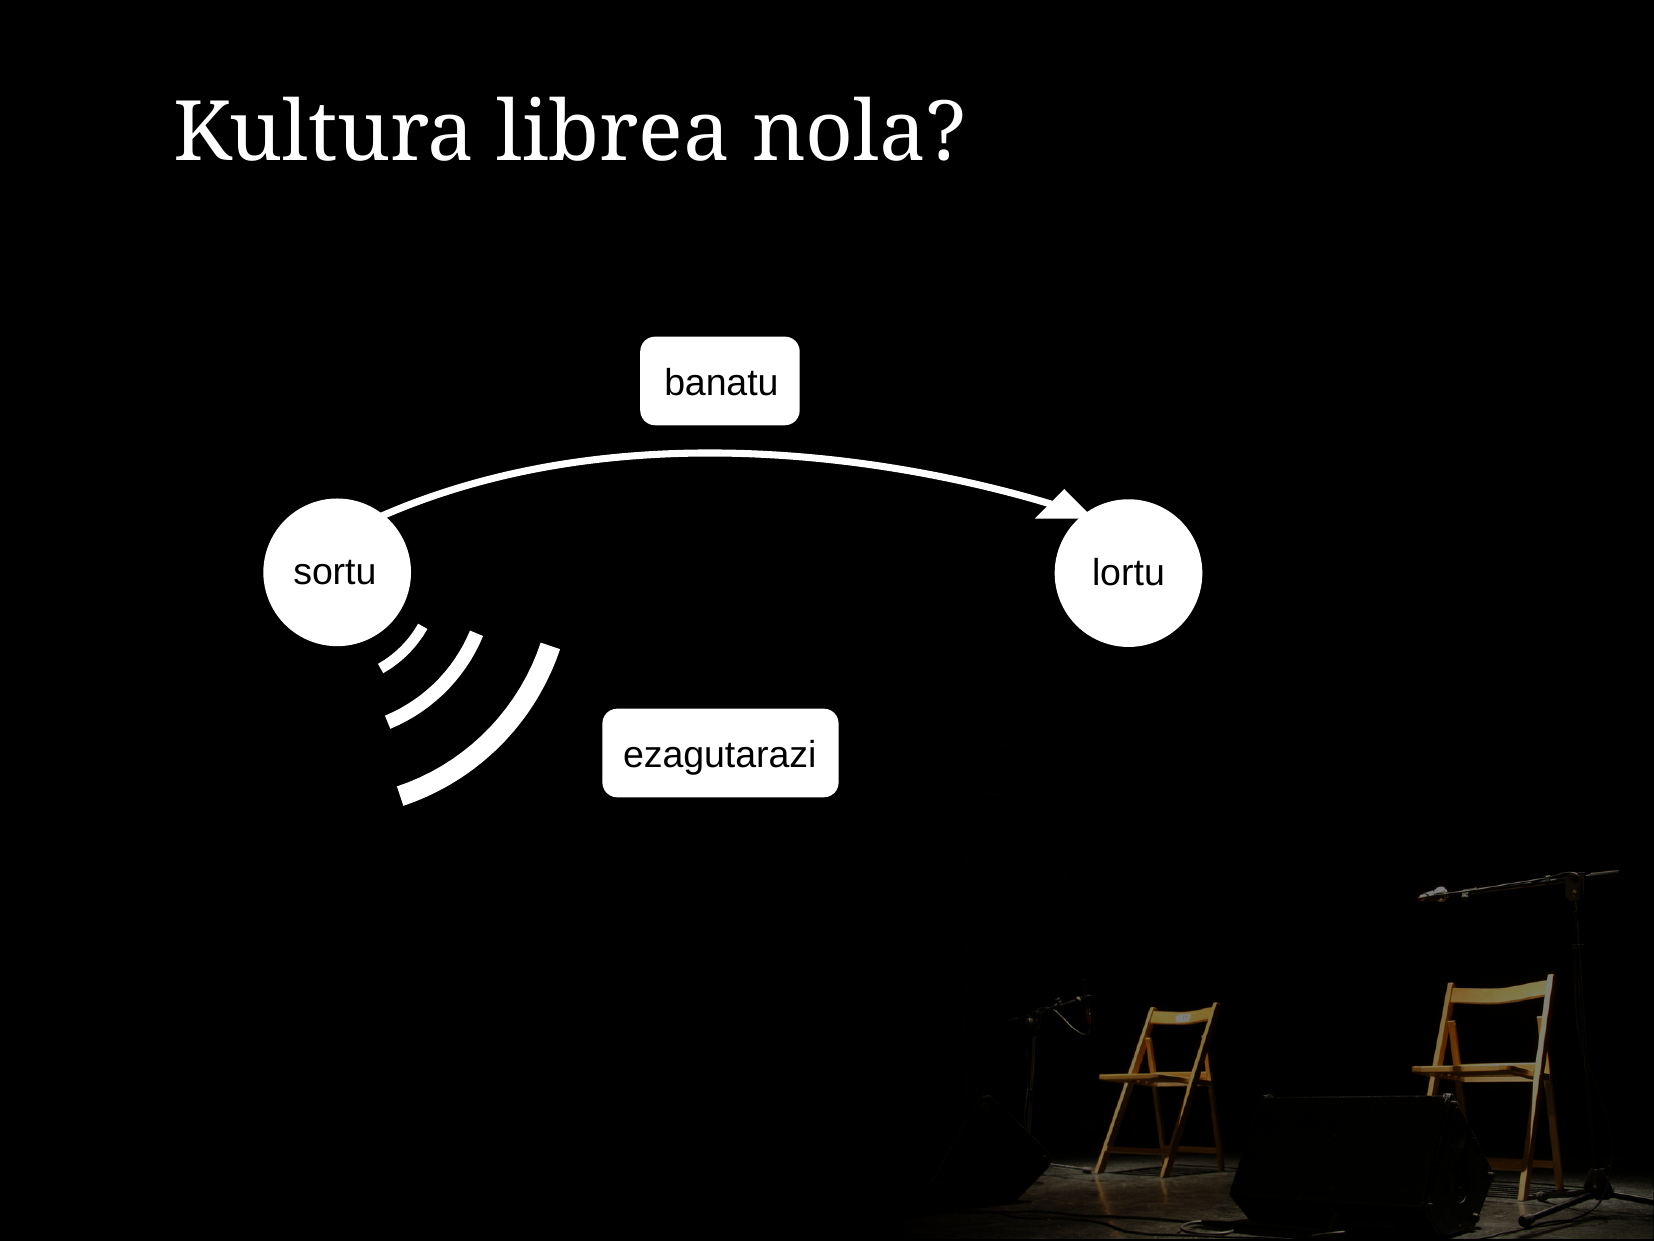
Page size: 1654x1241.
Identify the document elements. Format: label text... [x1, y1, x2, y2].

text_box [0, 0, 1654, 1241]
text_box ezagutarazi [608, 726, 832, 784]
text_box banatu [649, 354, 794, 412]
text_box sortu [278, 543, 392, 600]
text_box lortu [1077, 543, 1180, 601]
text_box Kultura librea nola? [158, 64, 1523, 180]
